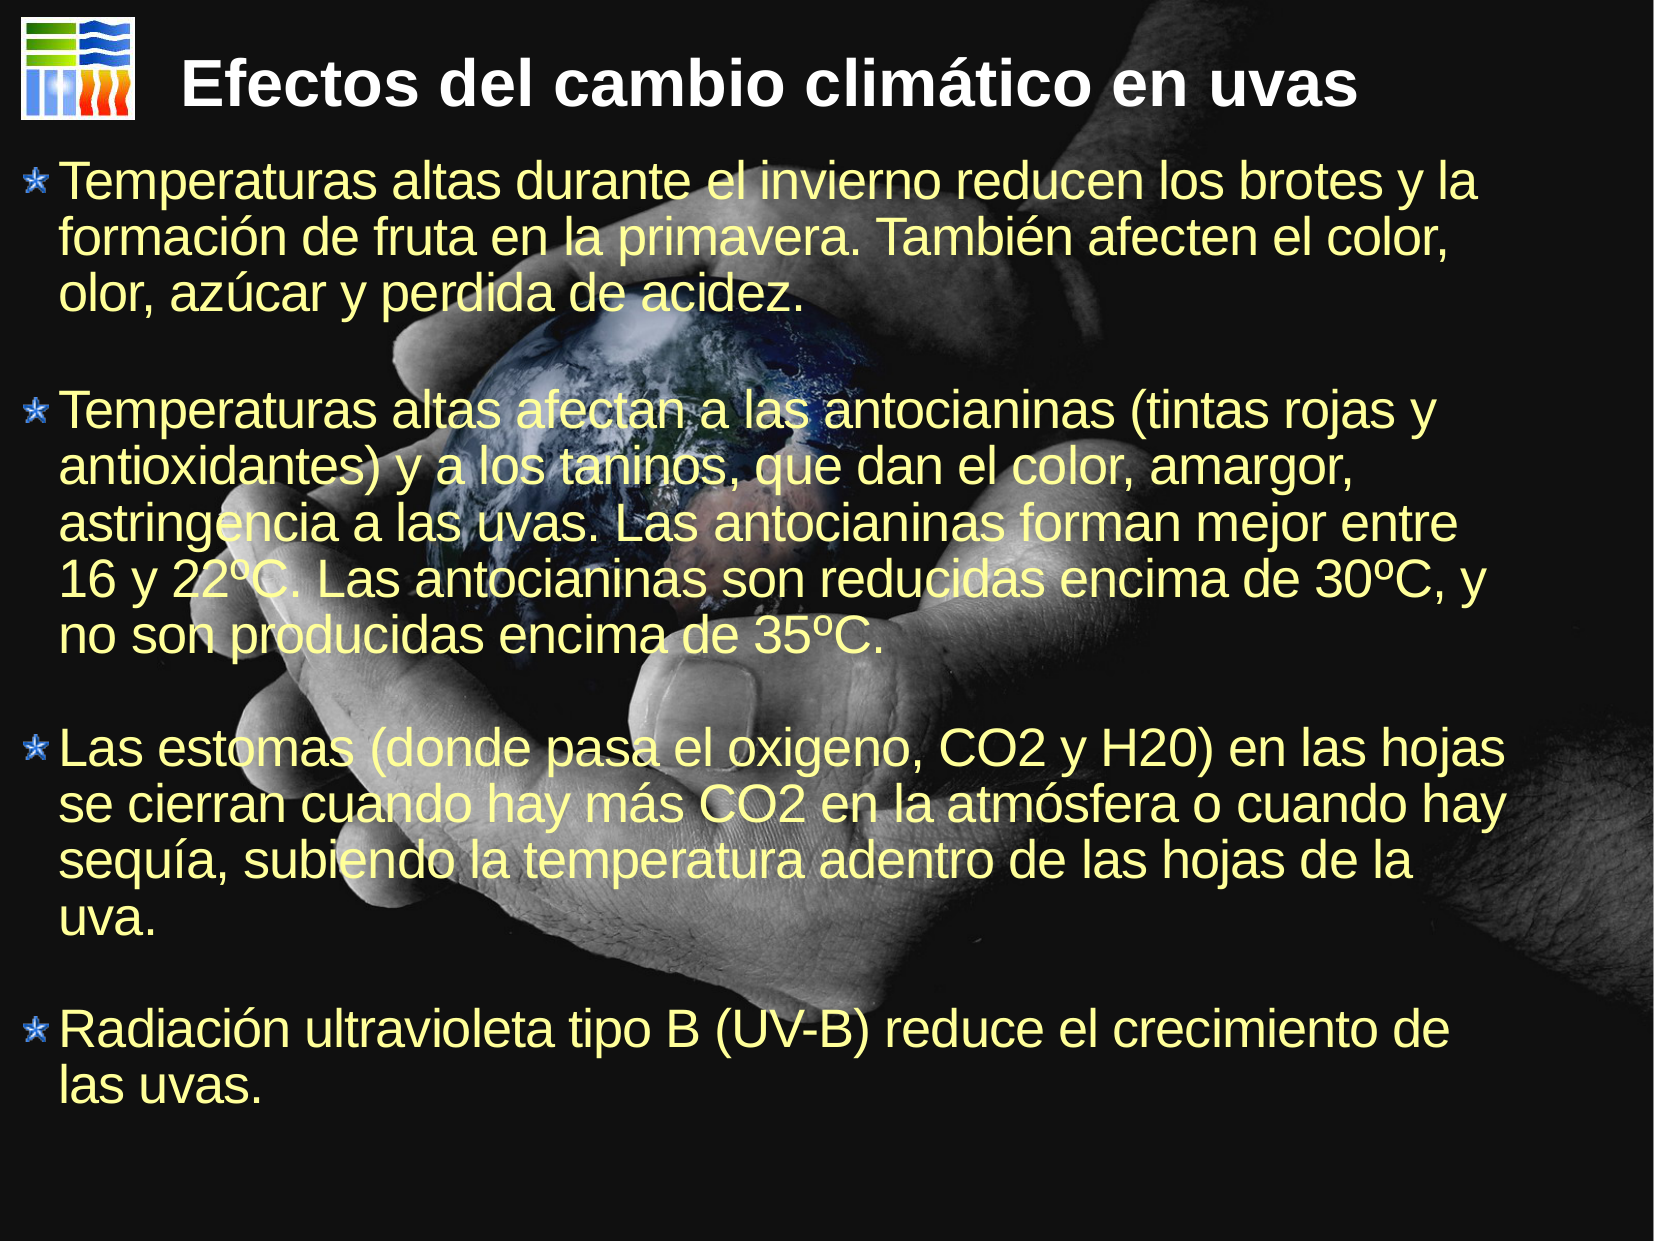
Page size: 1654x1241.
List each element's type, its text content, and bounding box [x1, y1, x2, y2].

text_box Temperaturas altas durante el invierno reducen los brotes y la formación de fruta en la primavera. También afecten el color, olor, azúcar y perdida de acidez. Temperaturas altas afectan a las antocianinas (tintas rojas y antioxidantes) y a los taninos, que dan el color, amargor, astringencia a las uvas. Las antocianinas forman mejor entre 16 y 22ºC. Las antocianinas son reducidas encima de 30ºC, y no son producidas encima de 35ºC. Las estomas (donde pasa el oxigeno, CO2 y H20) en las hojas se cierran cuando hay más CO2 en la atmósfera o cuando hay sequía, subiendo la temperatura adentro de las hojas de la uva. Radiación ultravioleta tipo B (UV-B) reduce el crecimiento de las uvas. [8, 146, 1531, 1184]
picture [0, 0, 1654, 1241]
text_box Efectos del cambio climático en uvas [180, 8, 1621, 159]
